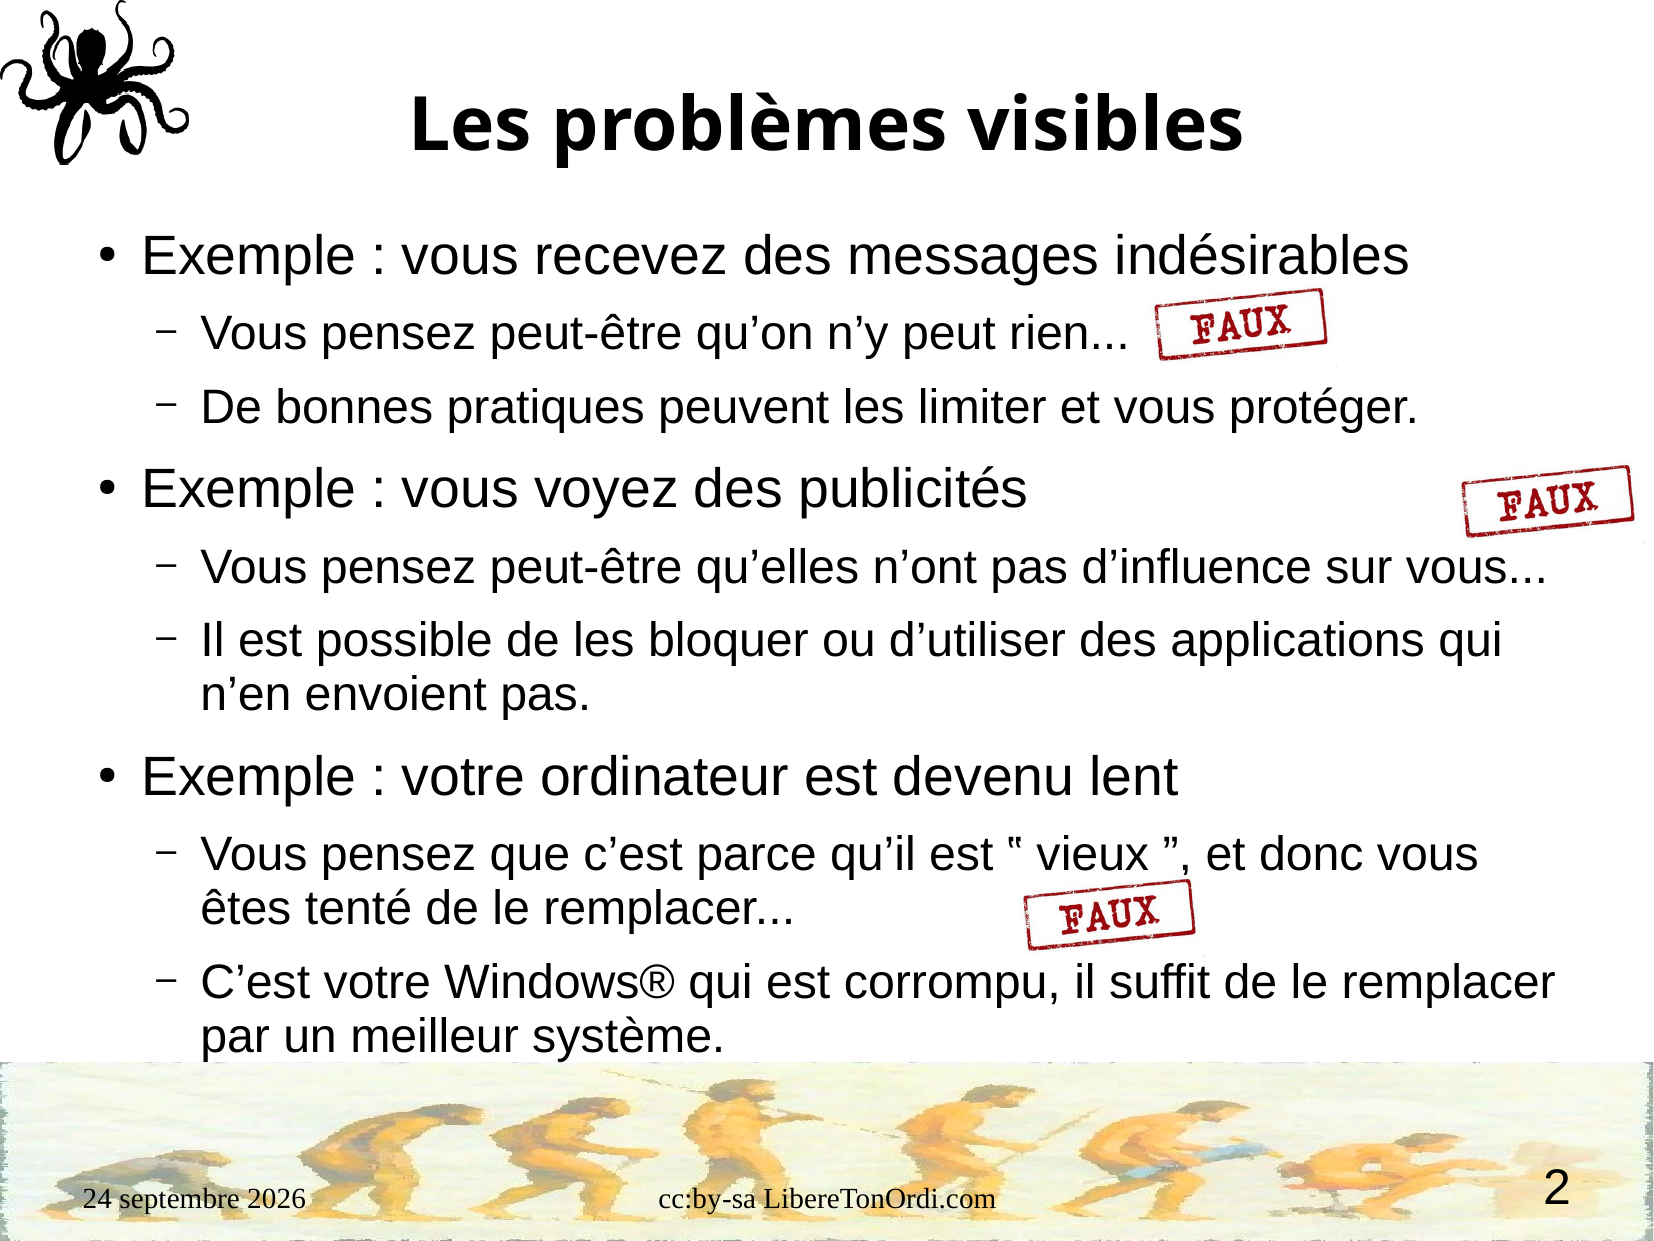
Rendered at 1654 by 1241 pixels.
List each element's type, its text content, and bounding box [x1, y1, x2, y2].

picture [1452, 461, 1644, 544]
list Exemple : vous recevez des messages indésirables Vous pensez peut-être qu’on n’y peut rien... De bonnes pratiques peuvent les limiter et vous protéger. Exemple : vous voyez des publicités Vous pensez peut-être qu’elles n’ont pas d’influence sur vous... Il est possible de les bloquer ou d’utiliser des applications qui n’en envoient pas. Exemple : votre ordinateur est devenu lent Vous pensez que c’est parce qu’il est ‟ vieux ”, et donc vous êtes tenté de le remplacer... C’est votre Windows® qui est corrompu, il suffit de le remplacer par un meilleur système. [82, 224, 1571, 1063]
picture [0, 0, 189, 165]
picture [1014, 875, 1205, 957]
title Les problèmes visibles [82, 47, 1571, 196]
picture [1145, 284, 1337, 367]
picture [0, 1062, 1654, 1241]
